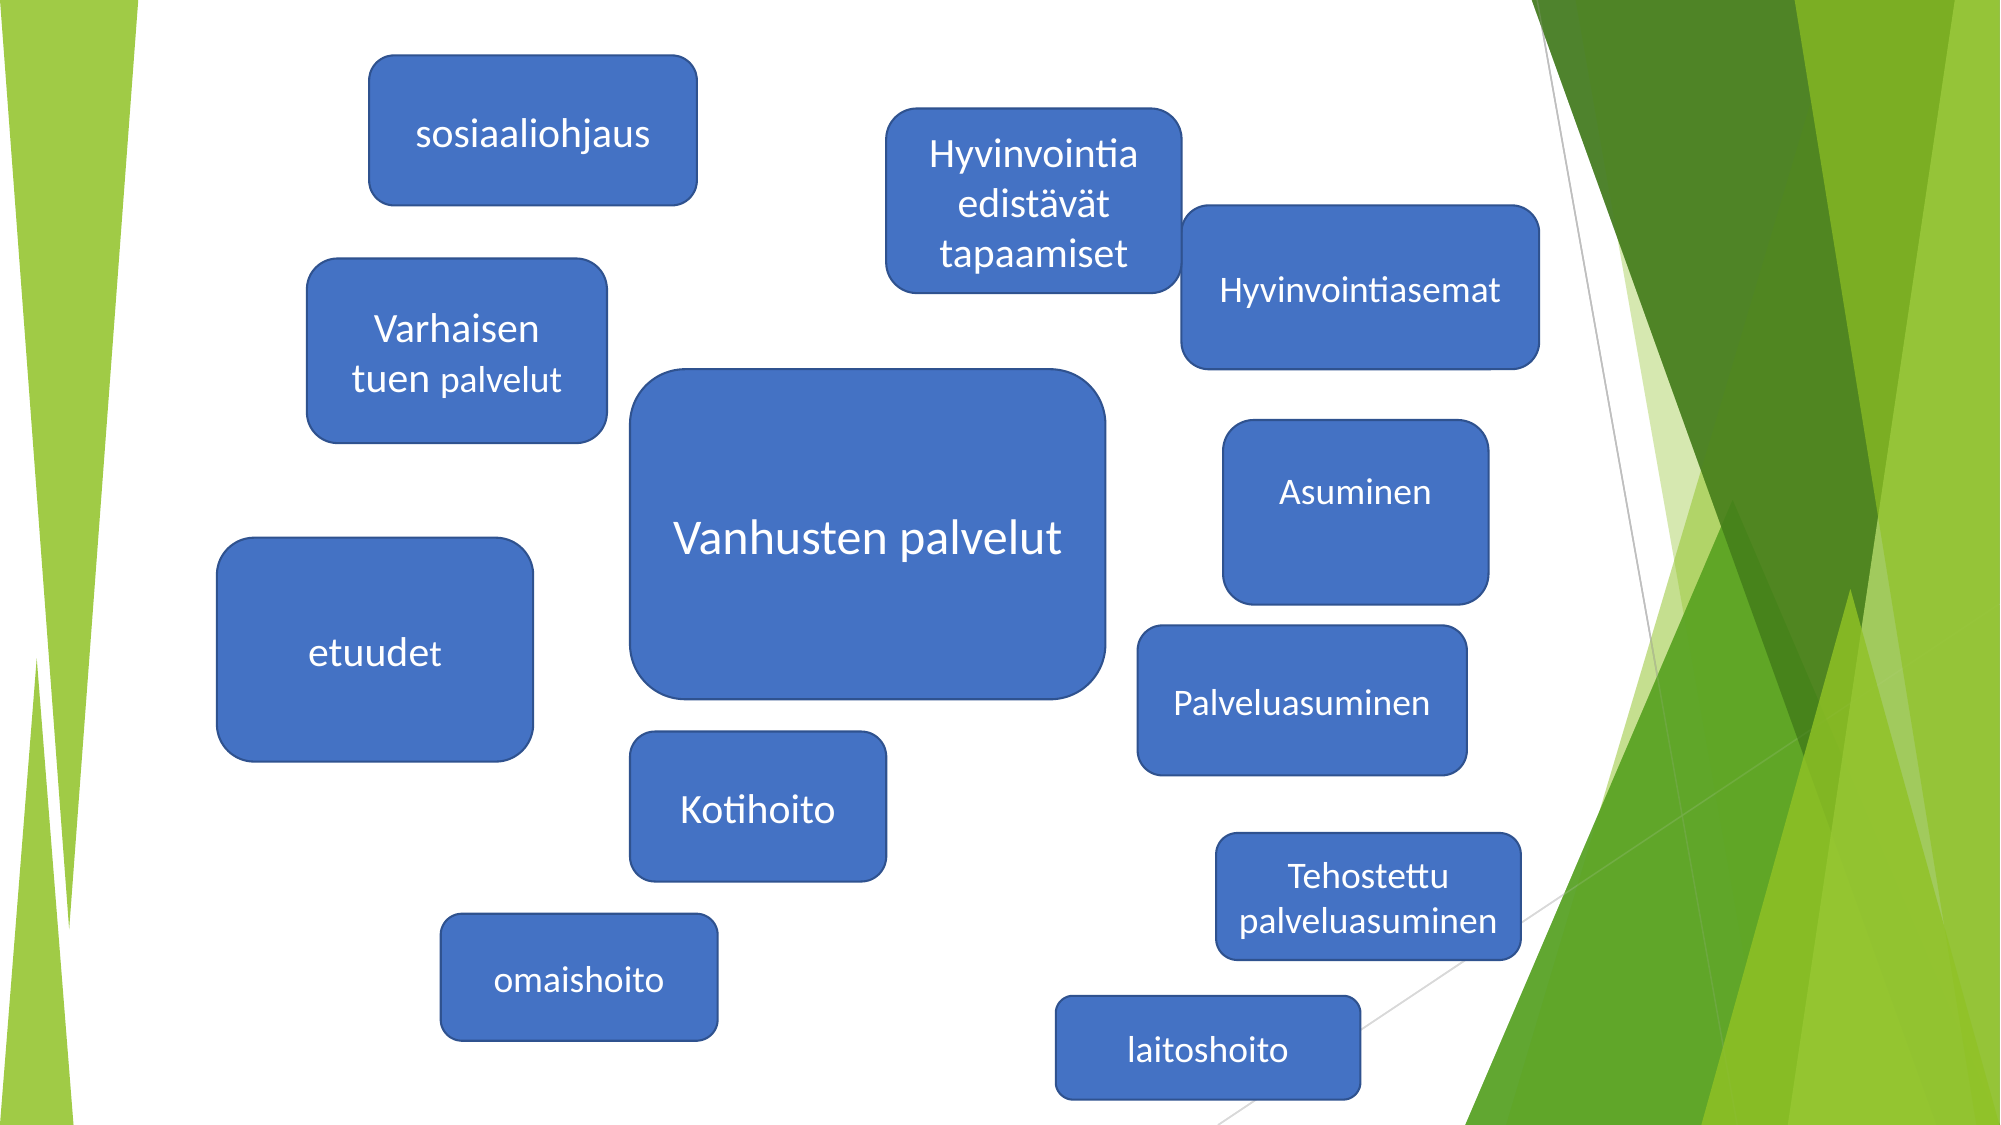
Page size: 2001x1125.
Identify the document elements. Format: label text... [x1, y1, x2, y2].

text_box laitoshoito [1055, 995, 1361, 1100]
text_box omaishoito [440, 913, 718, 1041]
text_box Tehostettu palveluasuminen [1216, 833, 1521, 961]
text_box etuudet [216, 537, 534, 762]
text_box Palveluasuminen [1137, 625, 1467, 776]
text_box Hyvinvointia edistävät tapaamiset [886, 108, 1182, 294]
text_box Kotihoito [630, 731, 887, 882]
text_box Asuminen [1223, 420, 1489, 605]
text_box Varhaisen tuen palvelut [306, 258, 607, 444]
text_box Vanhusten palvelut [630, 369, 1106, 700]
text_box Hyvinvointiasemat [1181, 205, 1540, 370]
text_box sosiaaliohjaus [369, 55, 697, 206]
